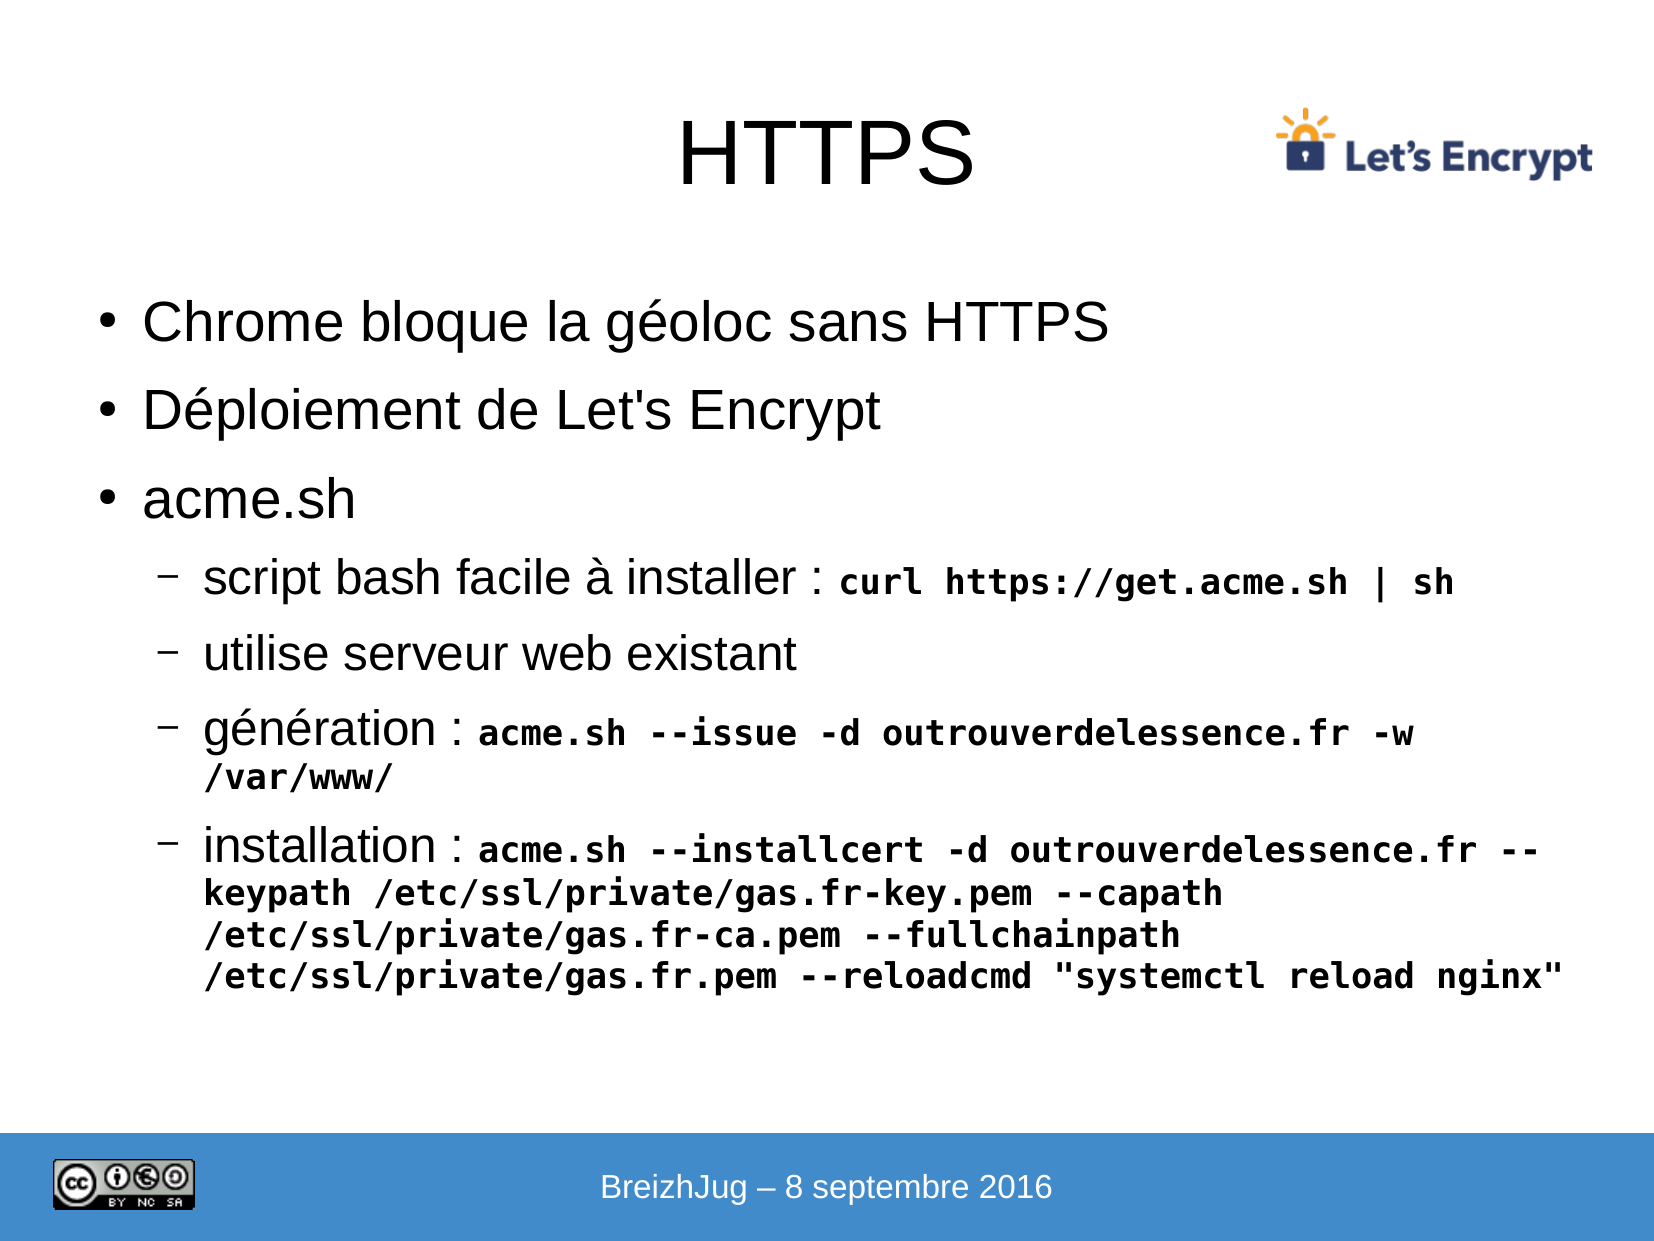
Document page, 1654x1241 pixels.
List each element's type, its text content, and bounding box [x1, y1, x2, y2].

title HTTPS [82, 49, 1571, 257]
list Chrome bloque la géoloc sans HTTPS Déploiement de Let's Encrypt acme.sh script bash facile à installer : curl https://get.acme.sh | sh utilise serveur web existant génération : acme.sh --issue -d outrouverdelessence.fr -w /var/www/ installation : acme.sh --installcert -d outrouverdelessence.fr --keypath /etc/ssl/private/gas.fr-key.pem --capath /etc/ssl/private/gas.fr-ca.pem --fullchainpath /etc/ssl/private/gas.fr.pem --reloadcmd "systemctl reload nginx" [82, 290, 1571, 1010]
picture [53, 1159, 195, 1210]
picture [1275, 106, 1593, 183]
